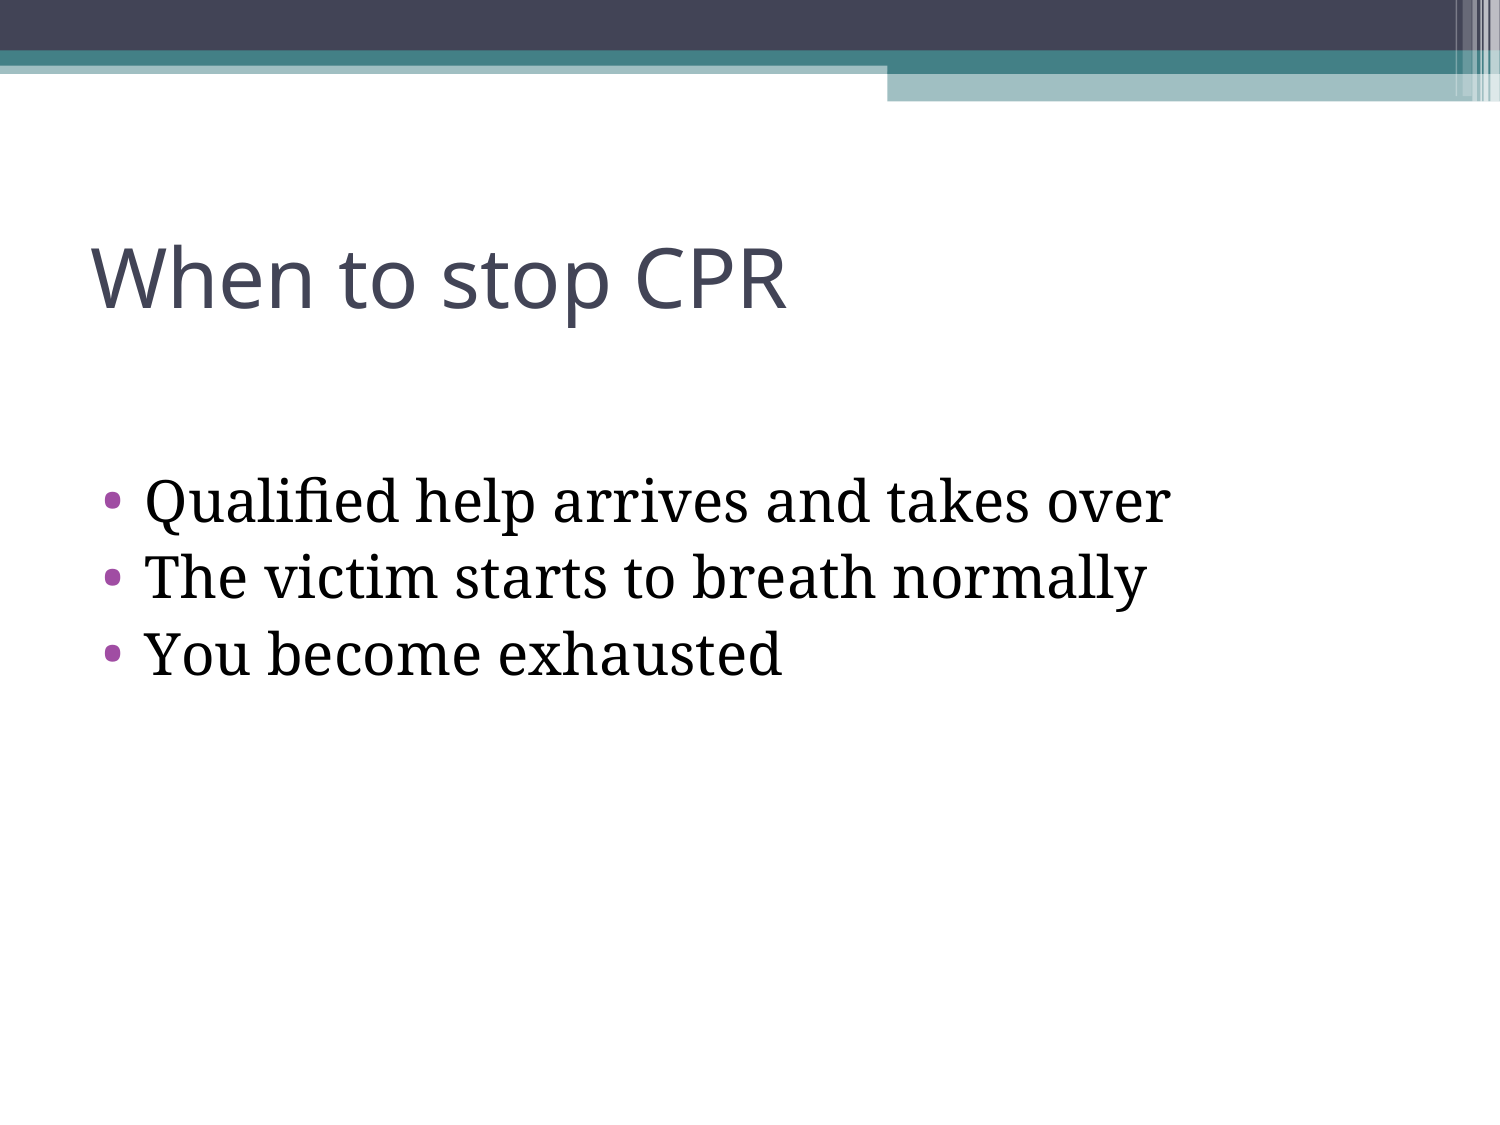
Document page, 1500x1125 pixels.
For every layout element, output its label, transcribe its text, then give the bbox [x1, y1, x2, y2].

text_box Qualified help arrives and takes over The victim starts to breath normally You become exhausted [70, 456, 1421, 771]
text_box When to stop CPR [75, 187, 1426, 363]
